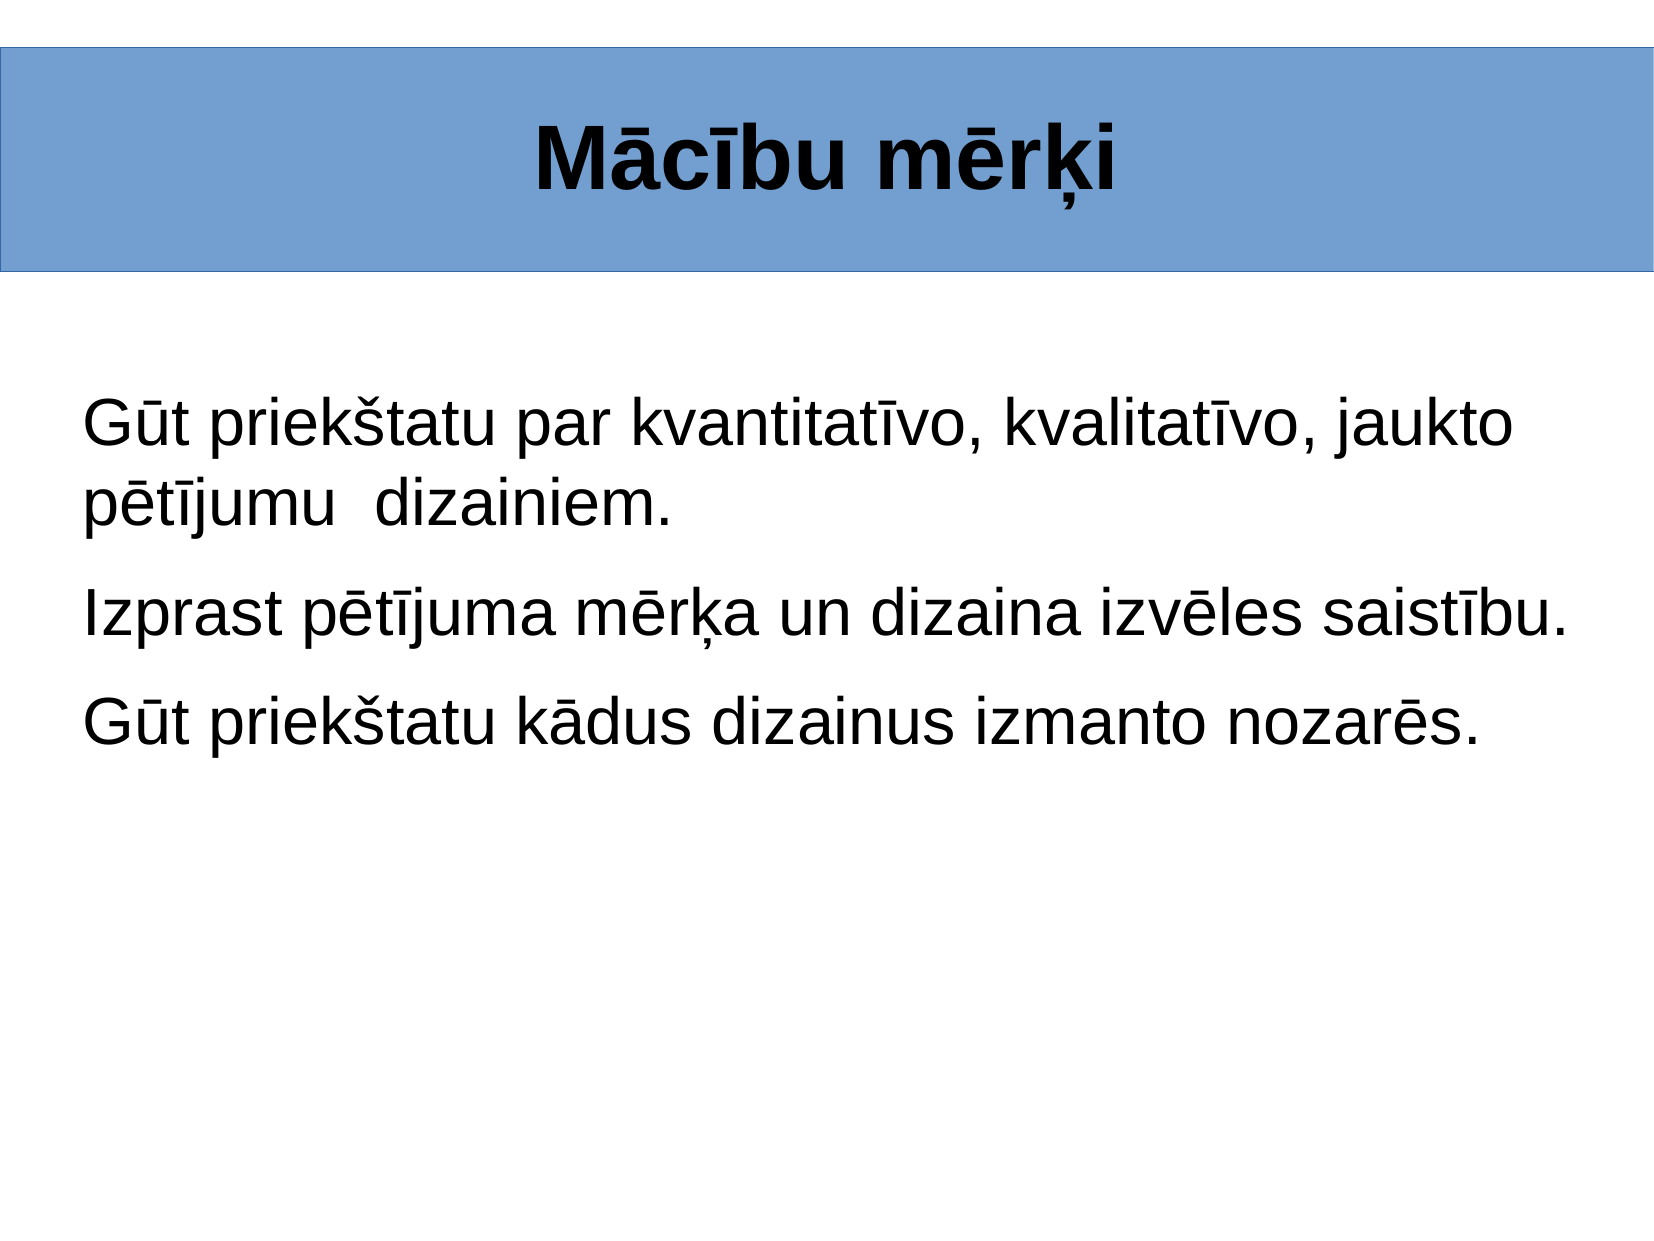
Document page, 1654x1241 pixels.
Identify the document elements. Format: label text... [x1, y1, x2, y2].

title Mācību mērķi [82, 49, 1571, 257]
text_box [0, 47, 1654, 272]
list Gūt priekštatu par kvantitatīvo, kvalitatīvo, jaukto pētījumu dizainiem. Izprast pētījuma mērķa un dizaina izvēles saistību. Gūt priekštatu kādus dizainus izmanto nozarēs. [82, 378, 1619, 1099]
